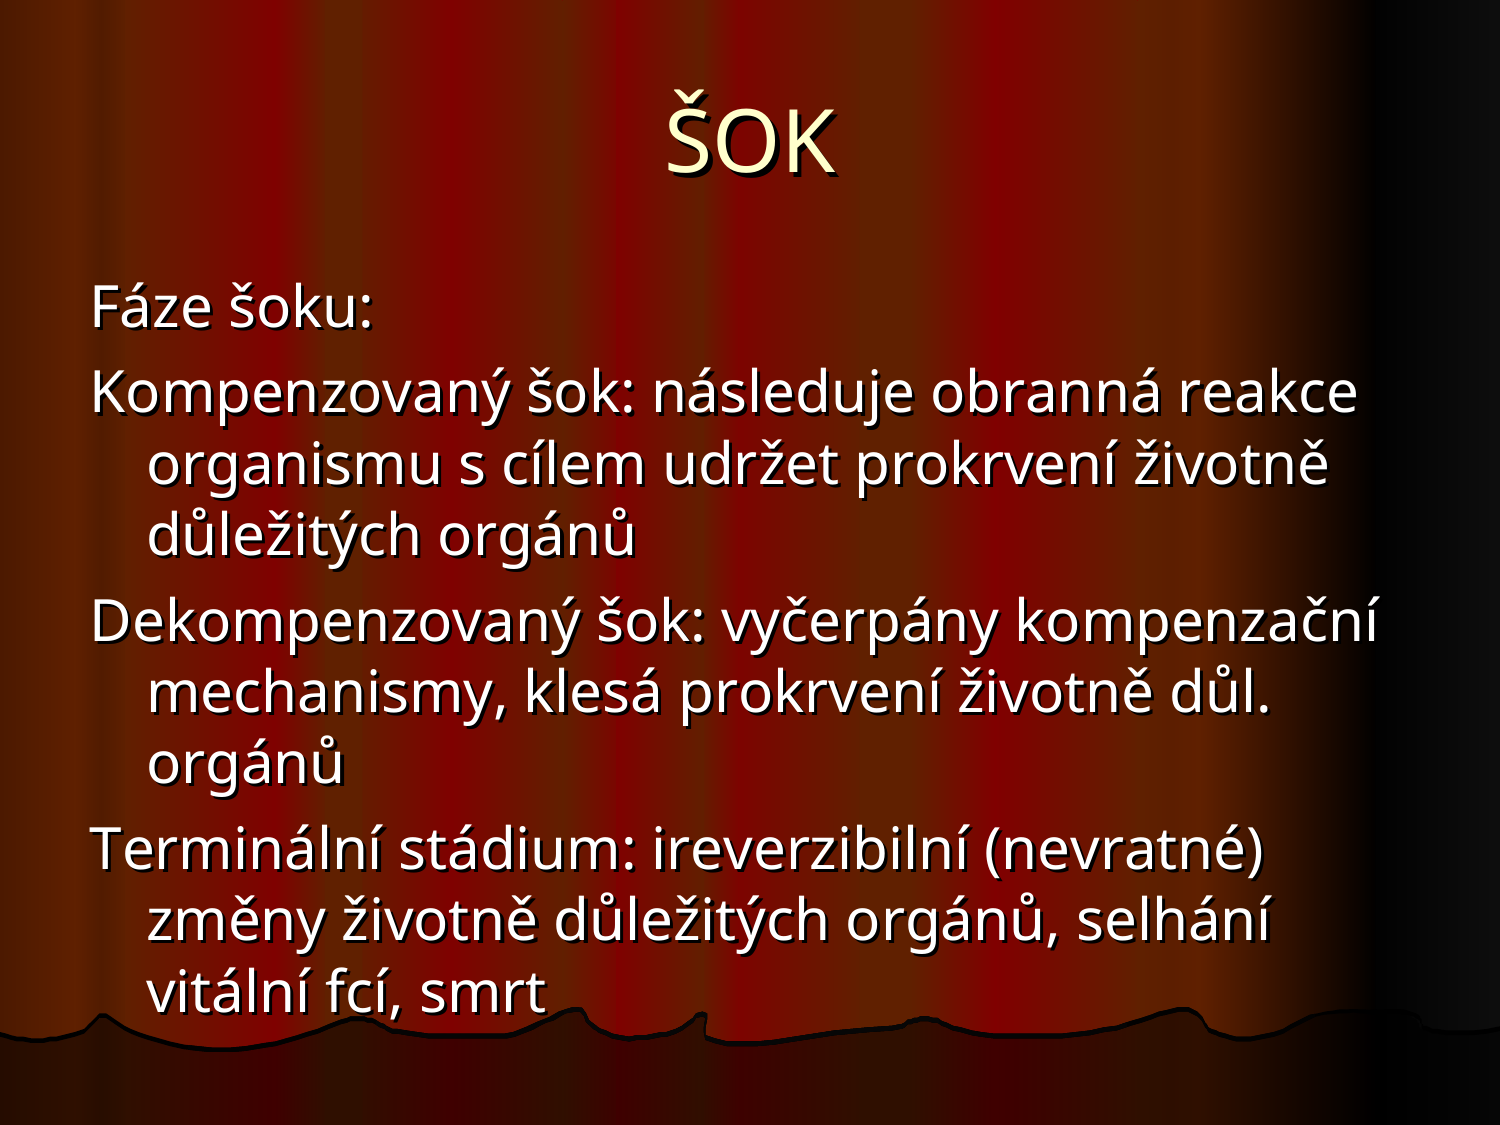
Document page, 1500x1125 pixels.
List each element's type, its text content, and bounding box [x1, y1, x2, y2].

title ŠOK [75, 45, 1426, 233]
list Fáze šoku: Kompenzovaný šok: následuje obranná reakce organismu s cílem udržet prokrvení životně důležitých orgánů Dekompenzovaný šok: vyčerpány kompenzační mechanismy, klesá prokrvení životně důl. orgánů Terminální stádium: ireverzibilní (nevratné) změny životně důležitých orgánů, selhání vitální fcí, smrt [75, 262, 1426, 1006]
